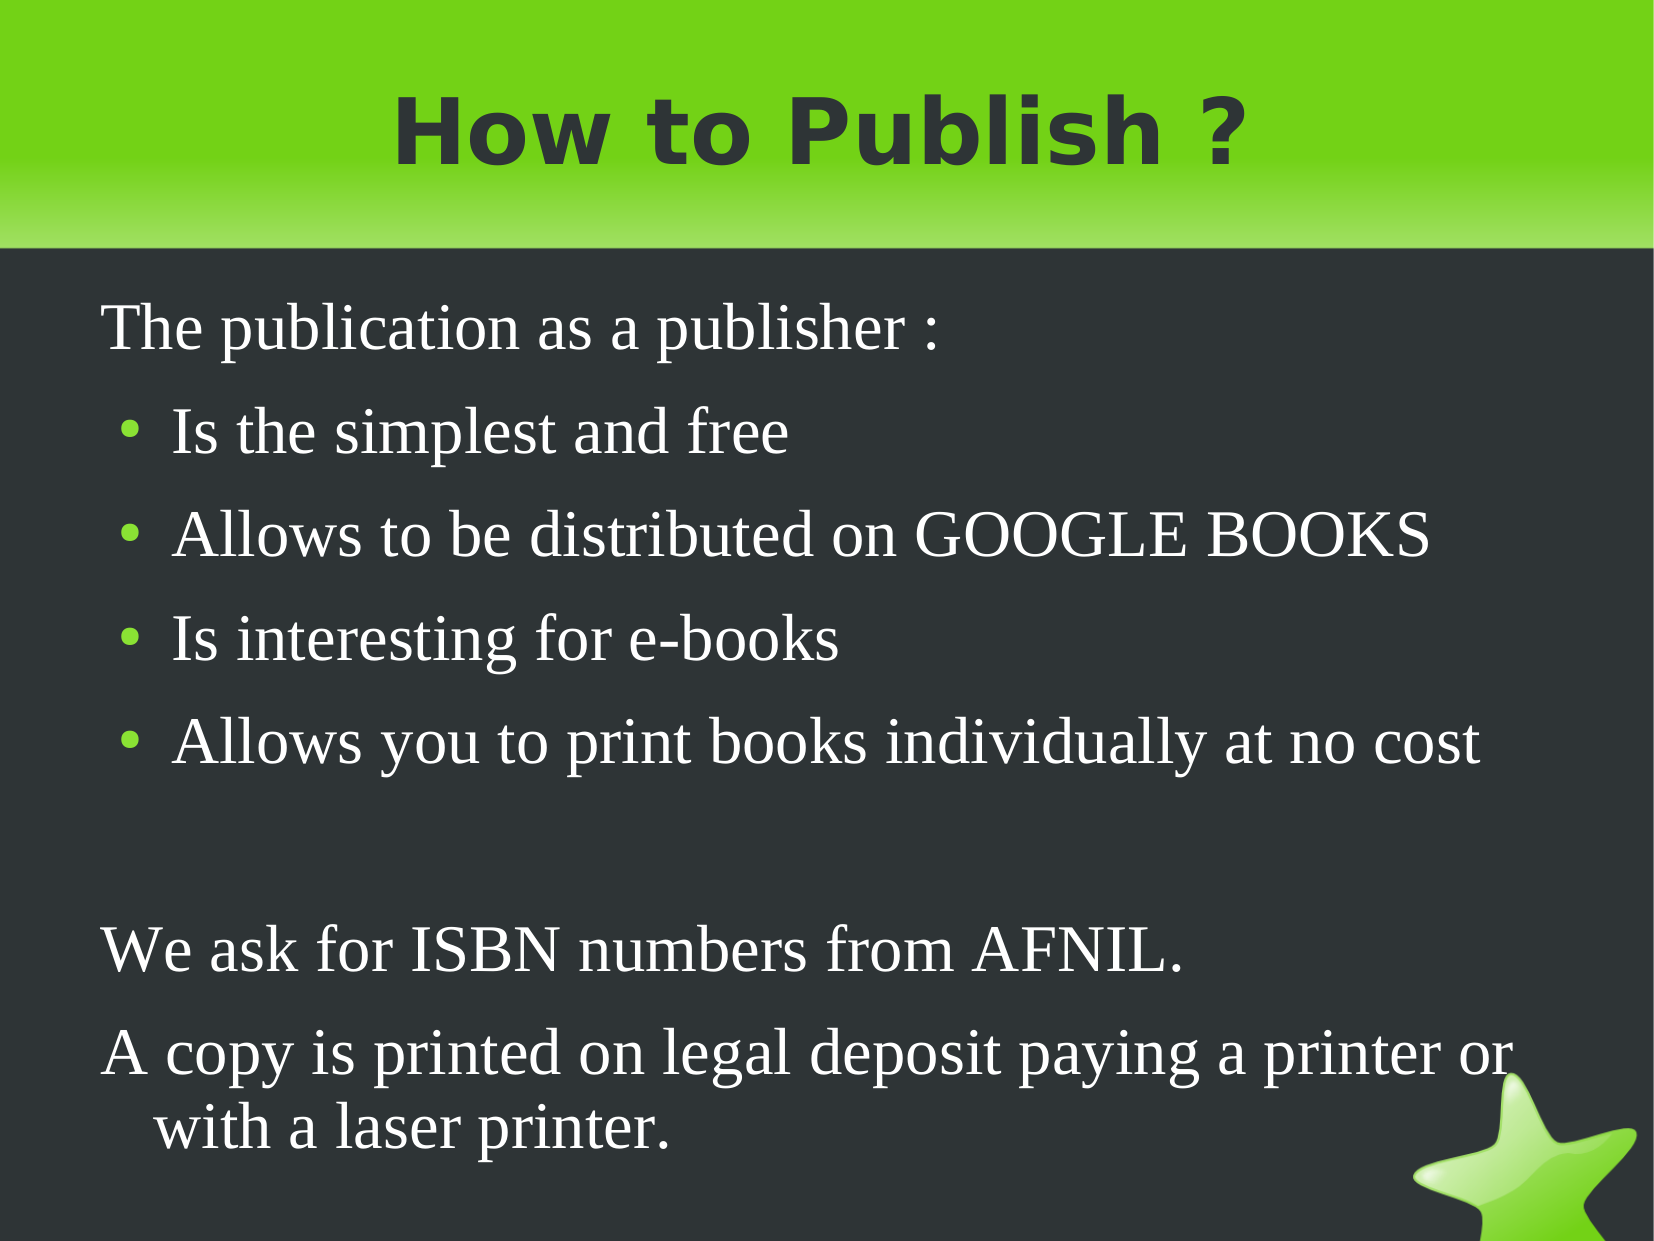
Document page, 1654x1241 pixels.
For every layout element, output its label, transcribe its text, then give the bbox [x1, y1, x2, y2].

list The publication as a publisher : Is the simplest and free Allows to be distributed on GOOGLE BOOKS Is interesting for e-books Allows you to print books individually at no cost We ask for ISBN numbers from AFNIL. A copy is printed on legal deposit paying a printer or with a laser printer. [82, 290, 1571, 1114]
picture [0, 0, 1654, 1241]
title How to Publish ? [76, 36, 1565, 229]
